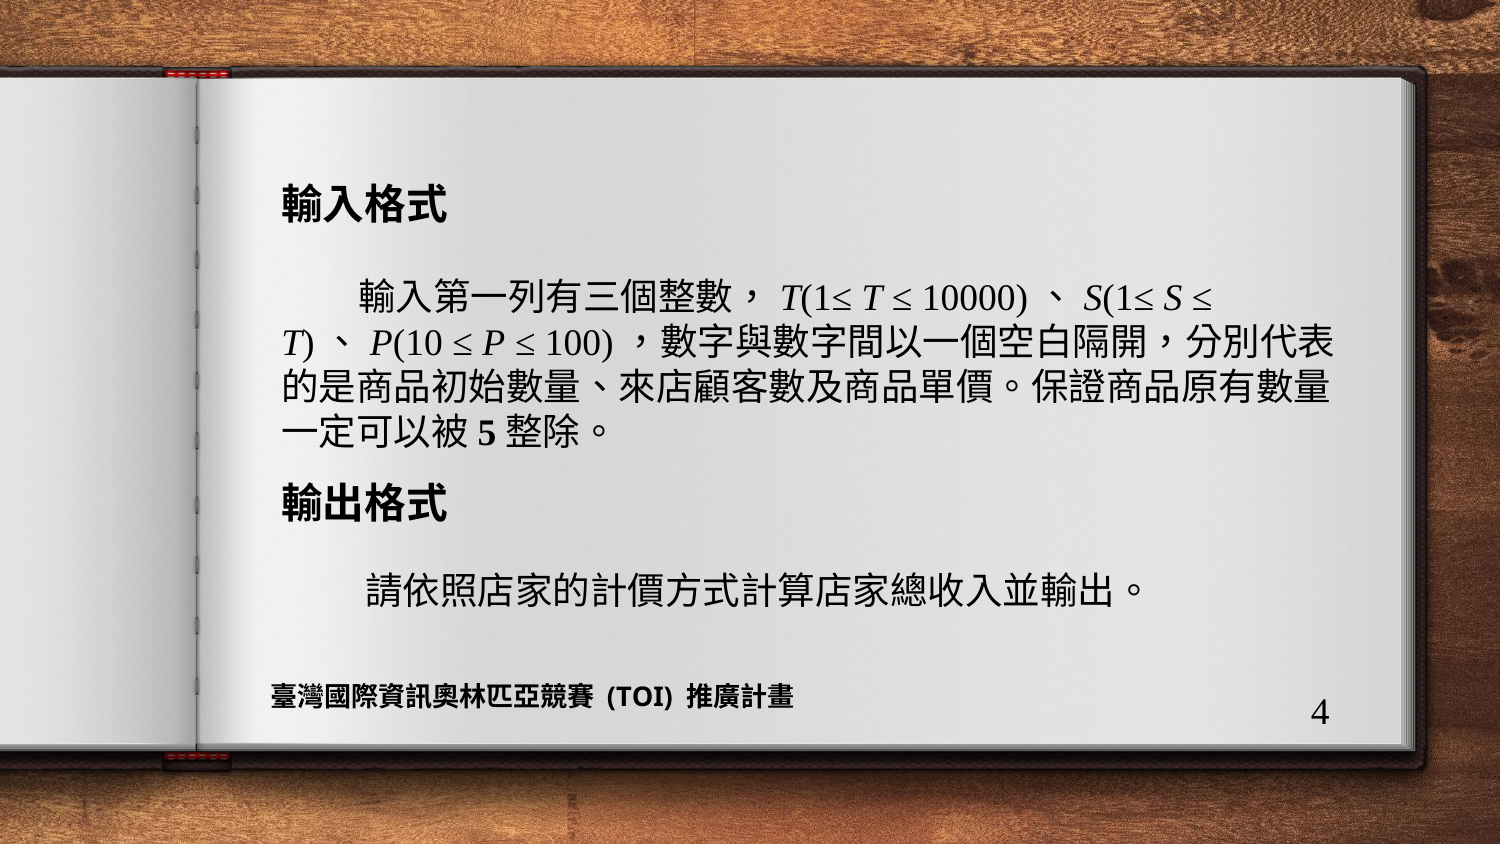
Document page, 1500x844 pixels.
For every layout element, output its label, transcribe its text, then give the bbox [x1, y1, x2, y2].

text_box 輸出格式 請依照店家的計價方式計算店家總收入並輸出。 [266, 470, 1368, 620]
text_box 輸入格式 輸入第一列有三個整數，T(1≤ T ≤ 10000)、S(1≤ S ≤ T)、P(10 ≤ P ≤ 100)，數字與數字間以一個空白隔開，分別代表的是商品初始數量、來店顧客數及商品單價。保證商品原有數量一定可以被5整除。 [266, 171, 1356, 461]
text_box [1295, 672, 1386, 737]
